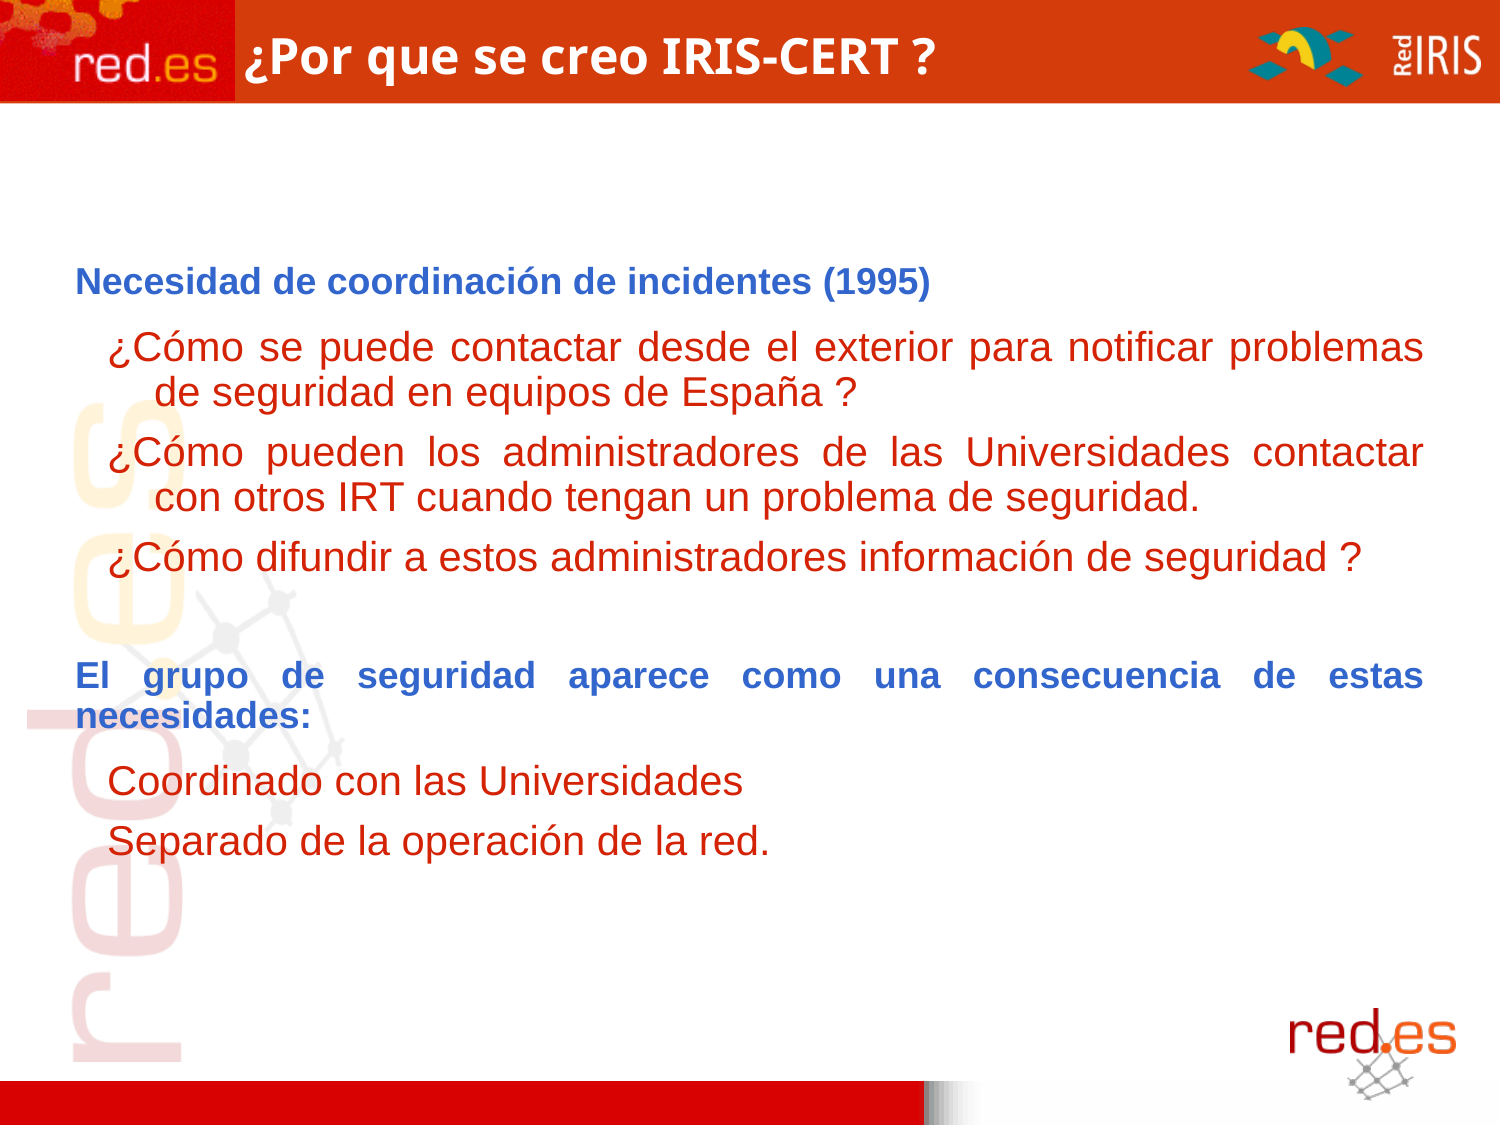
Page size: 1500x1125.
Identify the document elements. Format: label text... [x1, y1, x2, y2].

picture [27, 400, 345, 1062]
picture [1412, 27, 1481, 87]
picture [0, 1008, 1500, 1125]
picture [0, 0, 235, 101]
title ¿Por que se creo IRIS-CERT ? [244, 0, 1412, 121]
list Necesidad de coordinación de incidentes (1995) ¿Cómo se puede contactar desde el exterior para notificar problemas de seguridad en equipos de España ? ¿Cómo pueden los administradores de las Universidades contactar con otros IRT cuando tengan un problema de seguridad. ¿Cómo difundir a estos administradores información de seguridad ? El grupo de seguridad aparece como una consecuencia de estas necesidades: Coordinado con las Universidades Separado de la operación de la red. [75, 262, 1426, 1006]
